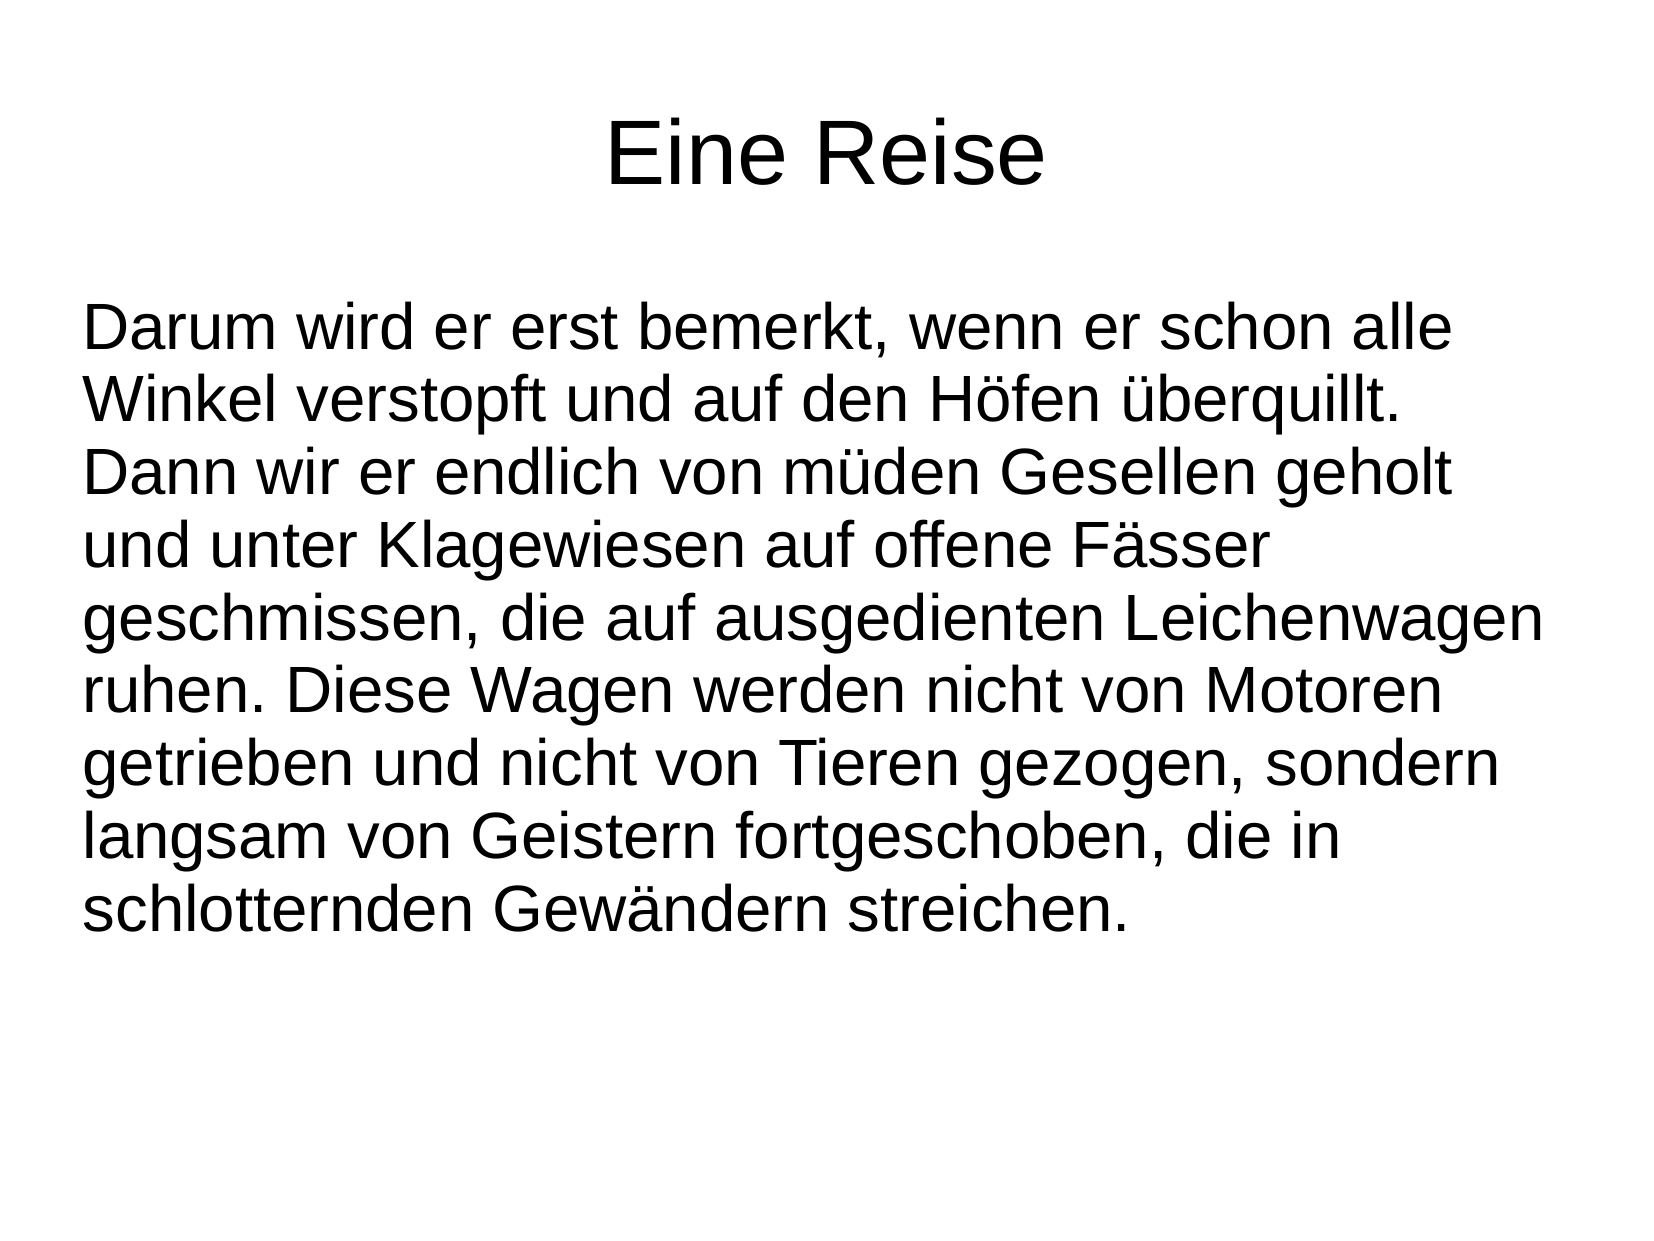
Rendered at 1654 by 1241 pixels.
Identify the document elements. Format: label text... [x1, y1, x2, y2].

list Darum wird er erst bemerkt, wenn er schon alle Winkel verstopft und auf den Höfen überquillt. Dann wir er endlich von müden Gesellen geholt und unter Klagewiesen auf offene Fässer geschmissen, die auf ausgedienten Leichenwagen ruhen. Diese Wagen werden nicht von Motoren getrieben und nicht von Tieren gezogen, sondern langsam von Geistern fortgeschoben, die in schlotternden Gewändern streichen. [82, 290, 1571, 1010]
title Eine Reise [82, 49, 1571, 257]
